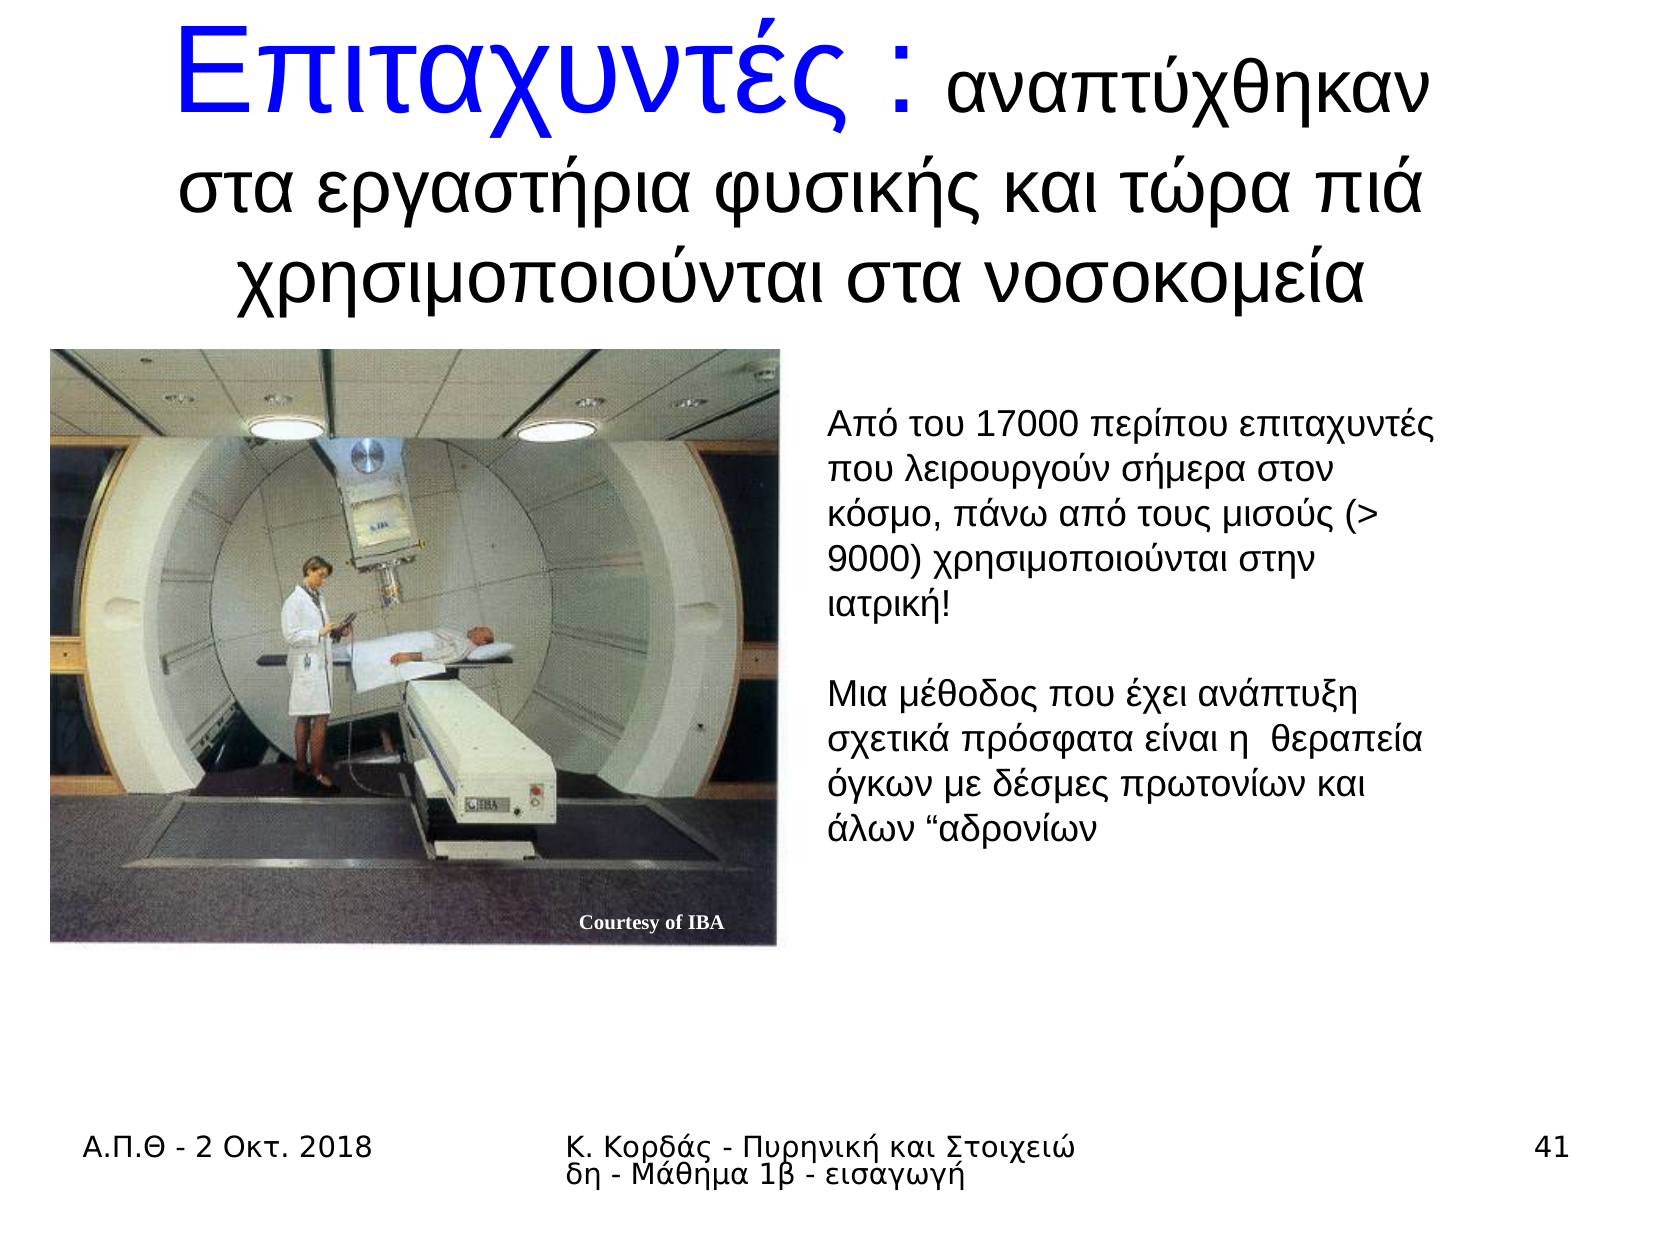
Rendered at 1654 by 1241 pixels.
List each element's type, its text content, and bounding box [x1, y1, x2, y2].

picture [50, 349, 788, 950]
text_box Από του 17000 περίπου επιταχυντές που λειρουργούν σήμερα στον κόσμο, πάνω από τους μισούς (> 9000) χρησιμοποιούνται στην ιατρική! Μια μέθοδος που έχει ανάπτυξη σχετικά πρόσφατα είναι η θεραπεία όγκων με δέσμες πρωτονίων και άλων “αδρονίων [812, 391, 1452, 857]
title Επιταχυντές : αναπτύχθηκαν στα εργαστήρια φυσικής και τώρα πιά χρησιμοποιούνται στα νοσοκομεία [139, 0, 1465, 325]
text_box Courtesy of IBA [564, 901, 740, 941]
